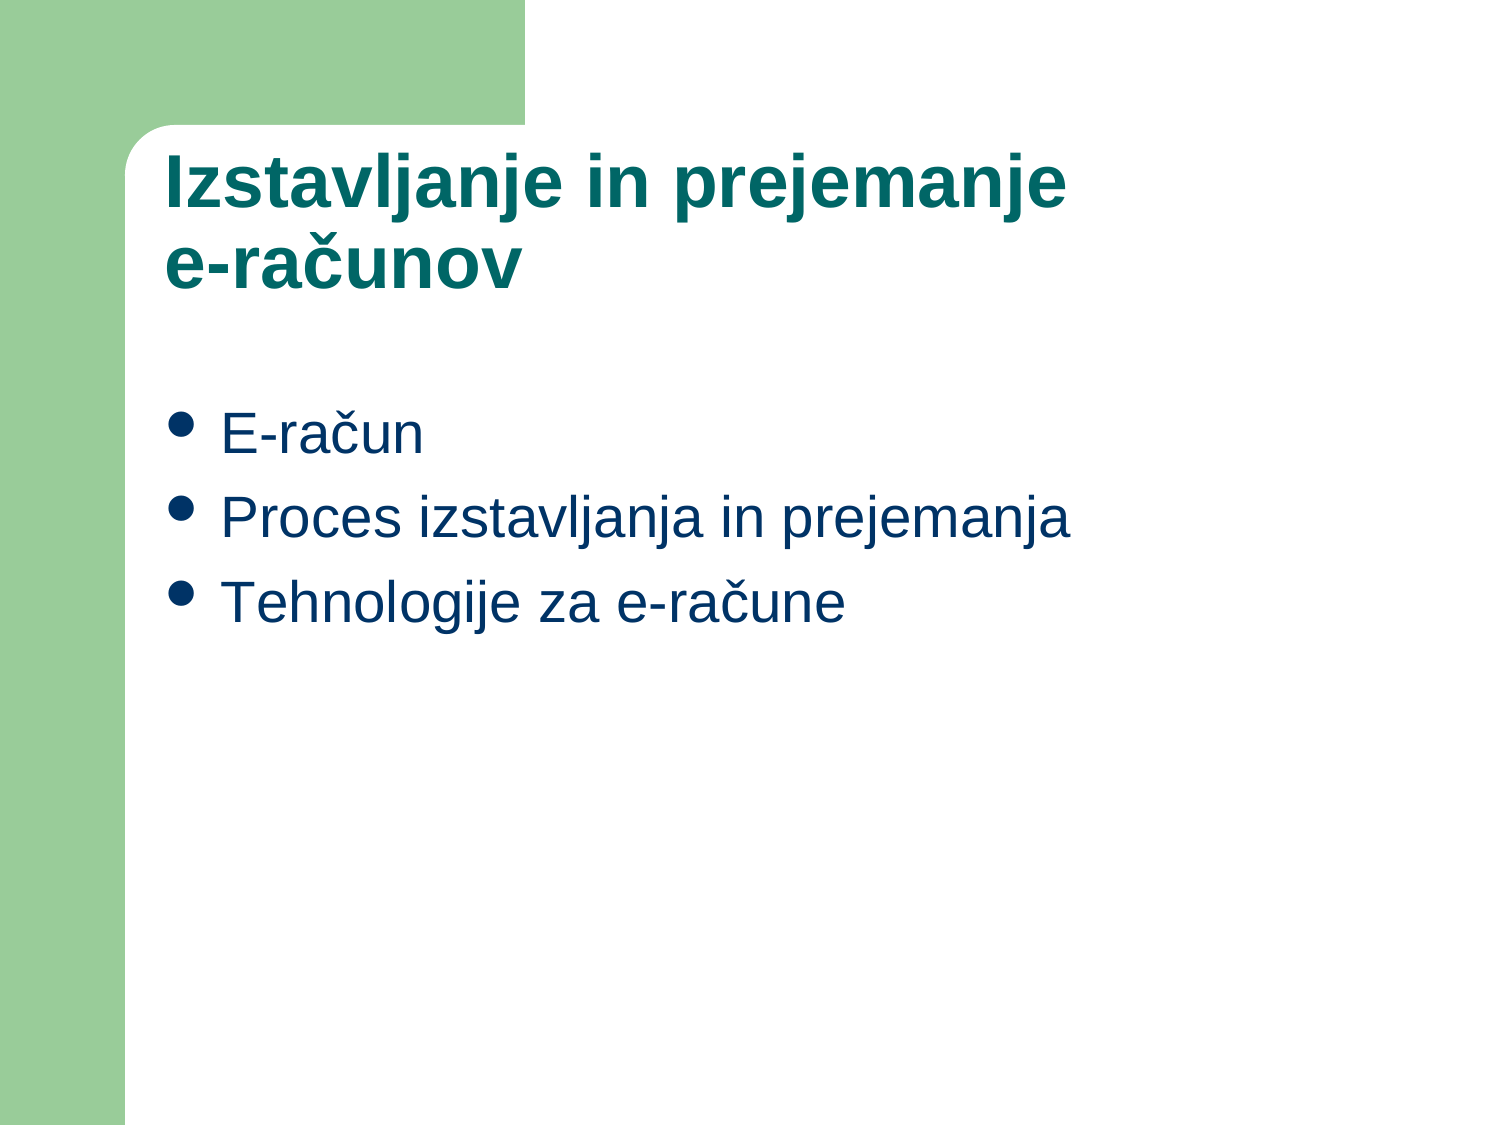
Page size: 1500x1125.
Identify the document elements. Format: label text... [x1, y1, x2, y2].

list E-račun Proces izstavljanja in prejemanja Tehnologije za e-račune [149, 387, 1463, 1000]
title Izstavljanje in prejemanje e-računov [149, 124, 1463, 313]
